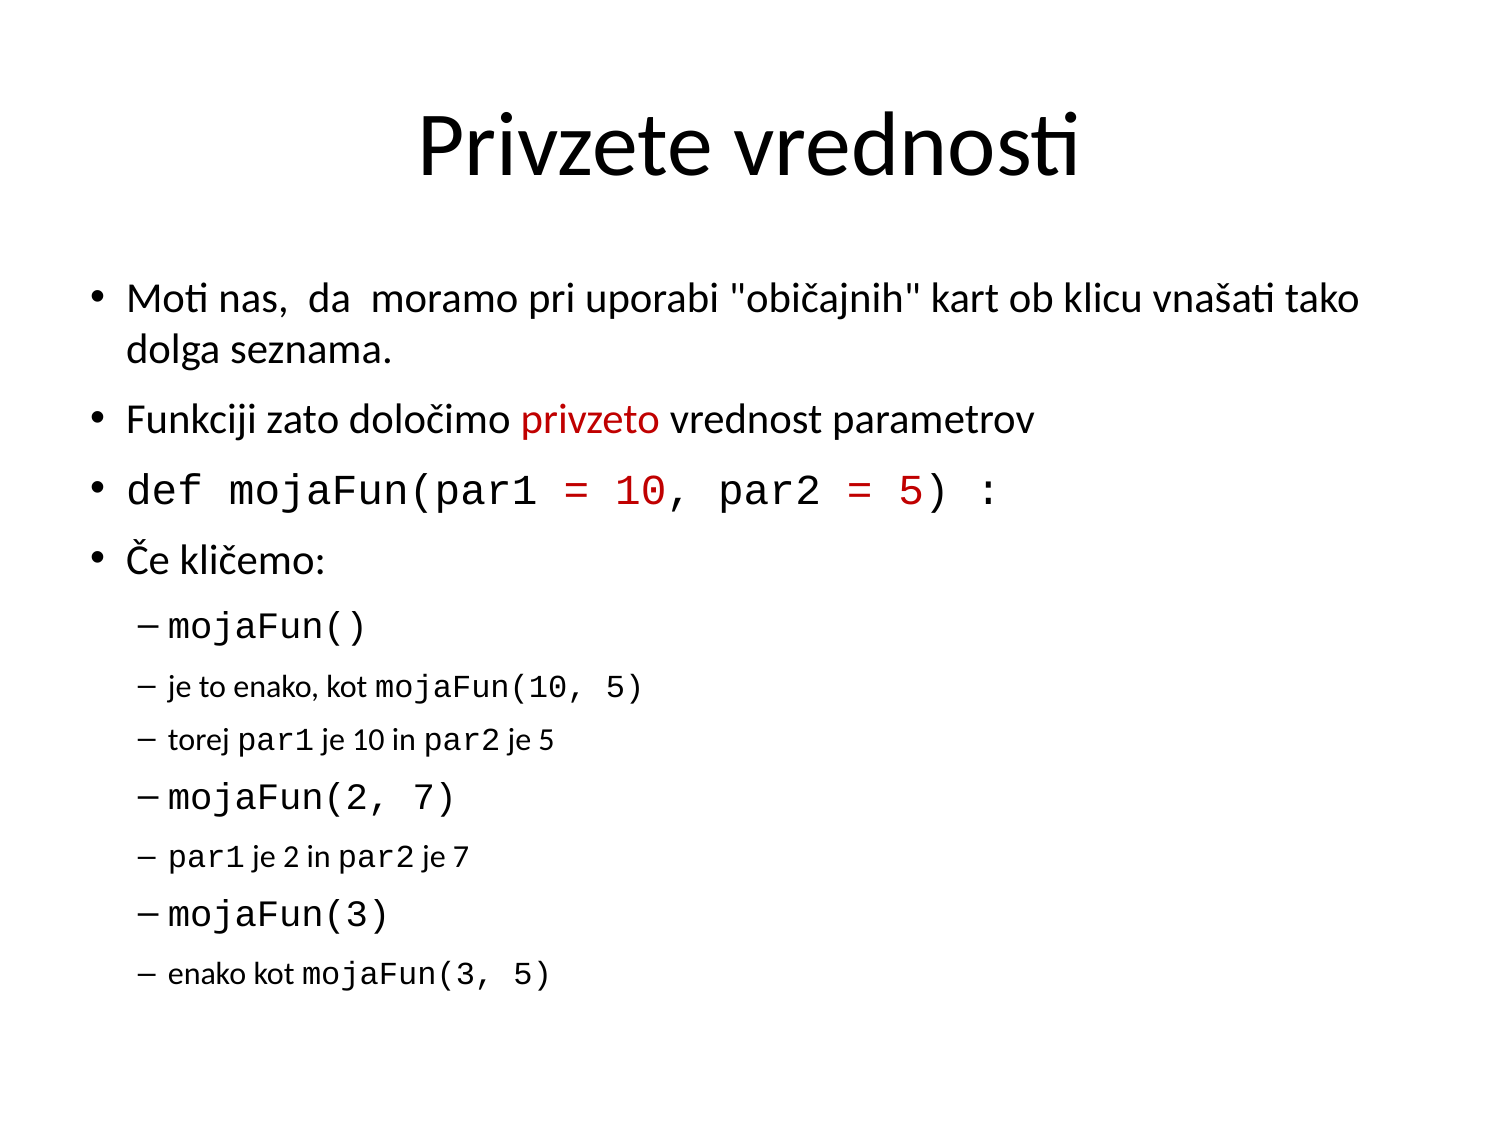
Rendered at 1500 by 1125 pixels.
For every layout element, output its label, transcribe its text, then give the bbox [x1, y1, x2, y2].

title Privzete vrednosti [75, 45, 1425, 233]
list Moti nas, da moramo pri uporabi "običajnih" kart ob klicu vnašati tako dolga seznama. Funkciji zato določimo privzeto vrednost parametrov def mojaFun(par1 = 10, par2 = 5) : Če kličemo: mojaFun() je to enako, kot mojaFun(10, 5) torej par1 je 10 in par2 je 5 mojaFun(2, 7) par1 je 2 in par2 je 7 mojaFun(3) enako kot mojaFun(3, 5) [75, 262, 1425, 1005]
